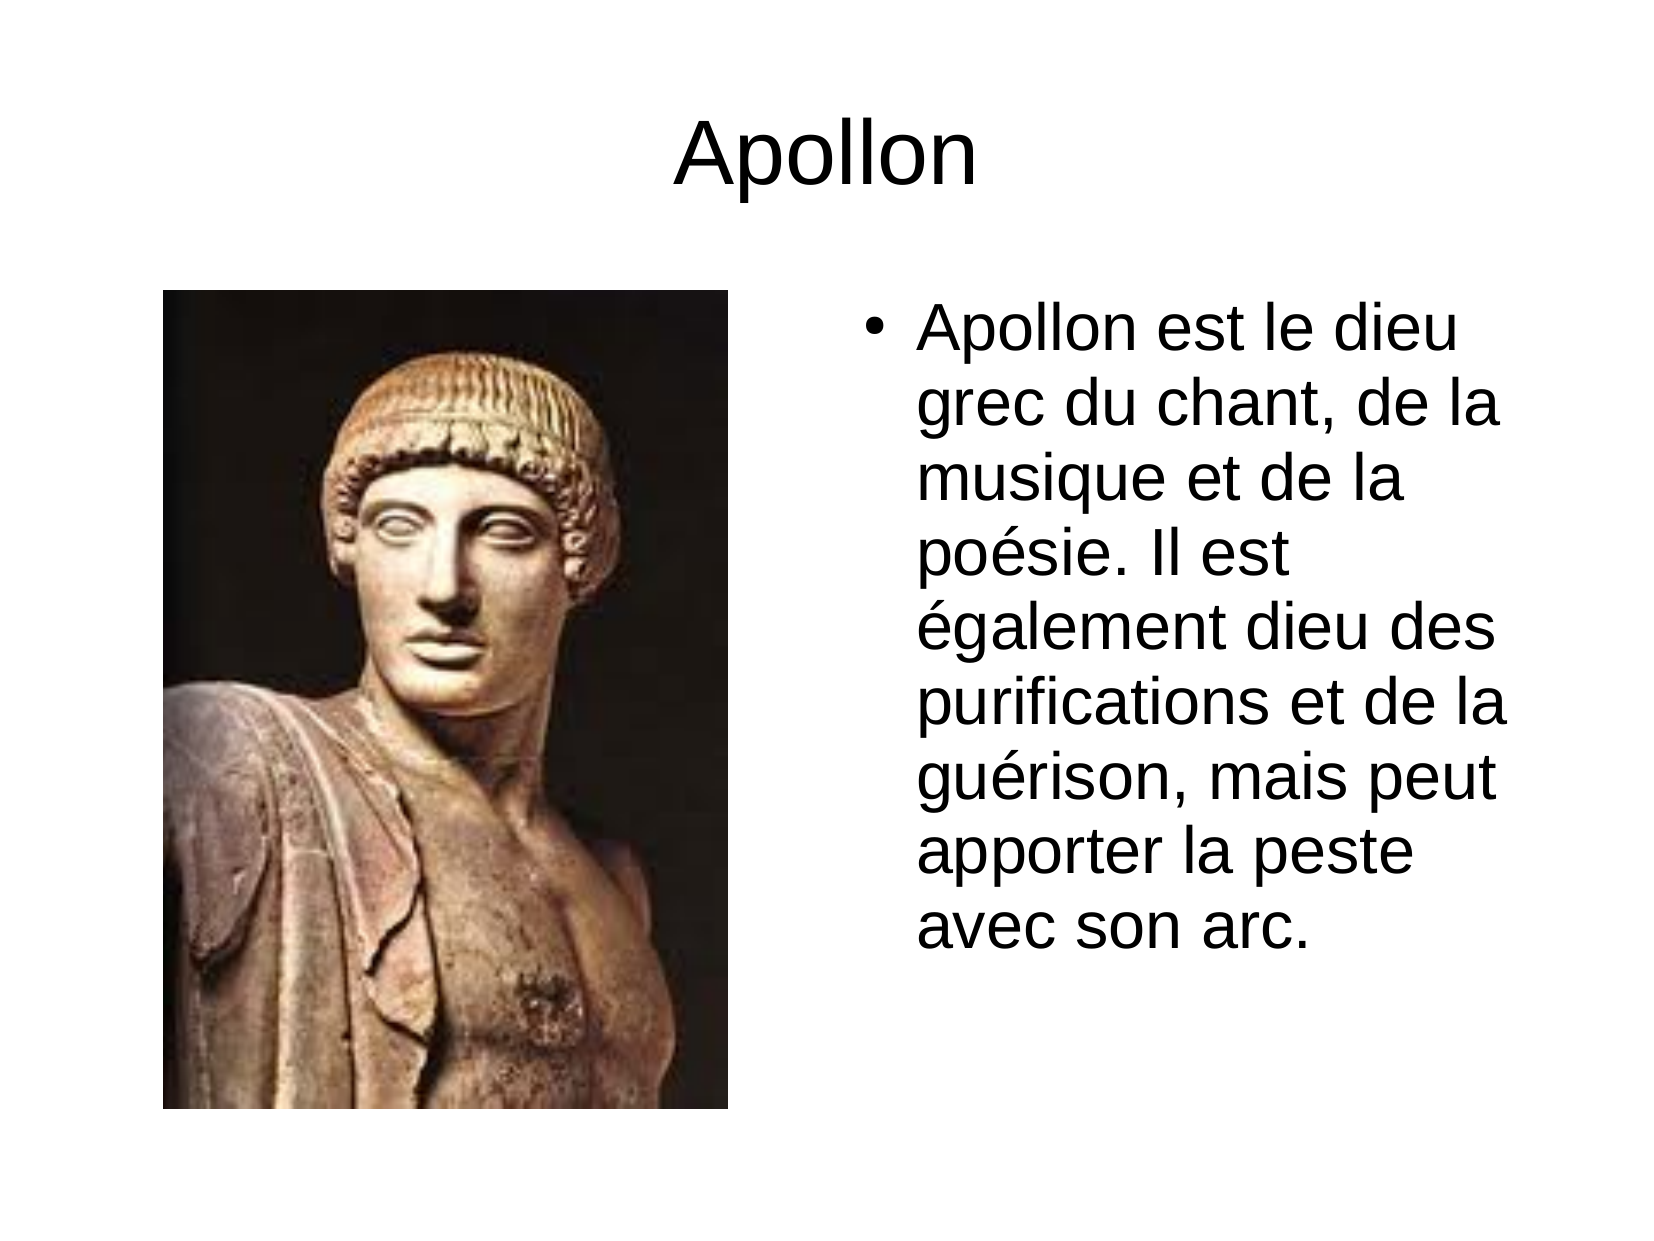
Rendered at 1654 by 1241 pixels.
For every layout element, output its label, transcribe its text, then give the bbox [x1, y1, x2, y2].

list Apollon est le dieu grec du chant, de la musique et de la poésie. Il est également dieu des purifications et de la guérison, mais peut apporter la peste avec son arc. [845, 290, 1572, 1109]
title Apollon [82, 49, 1571, 257]
picture [163, 290, 728, 1109]
